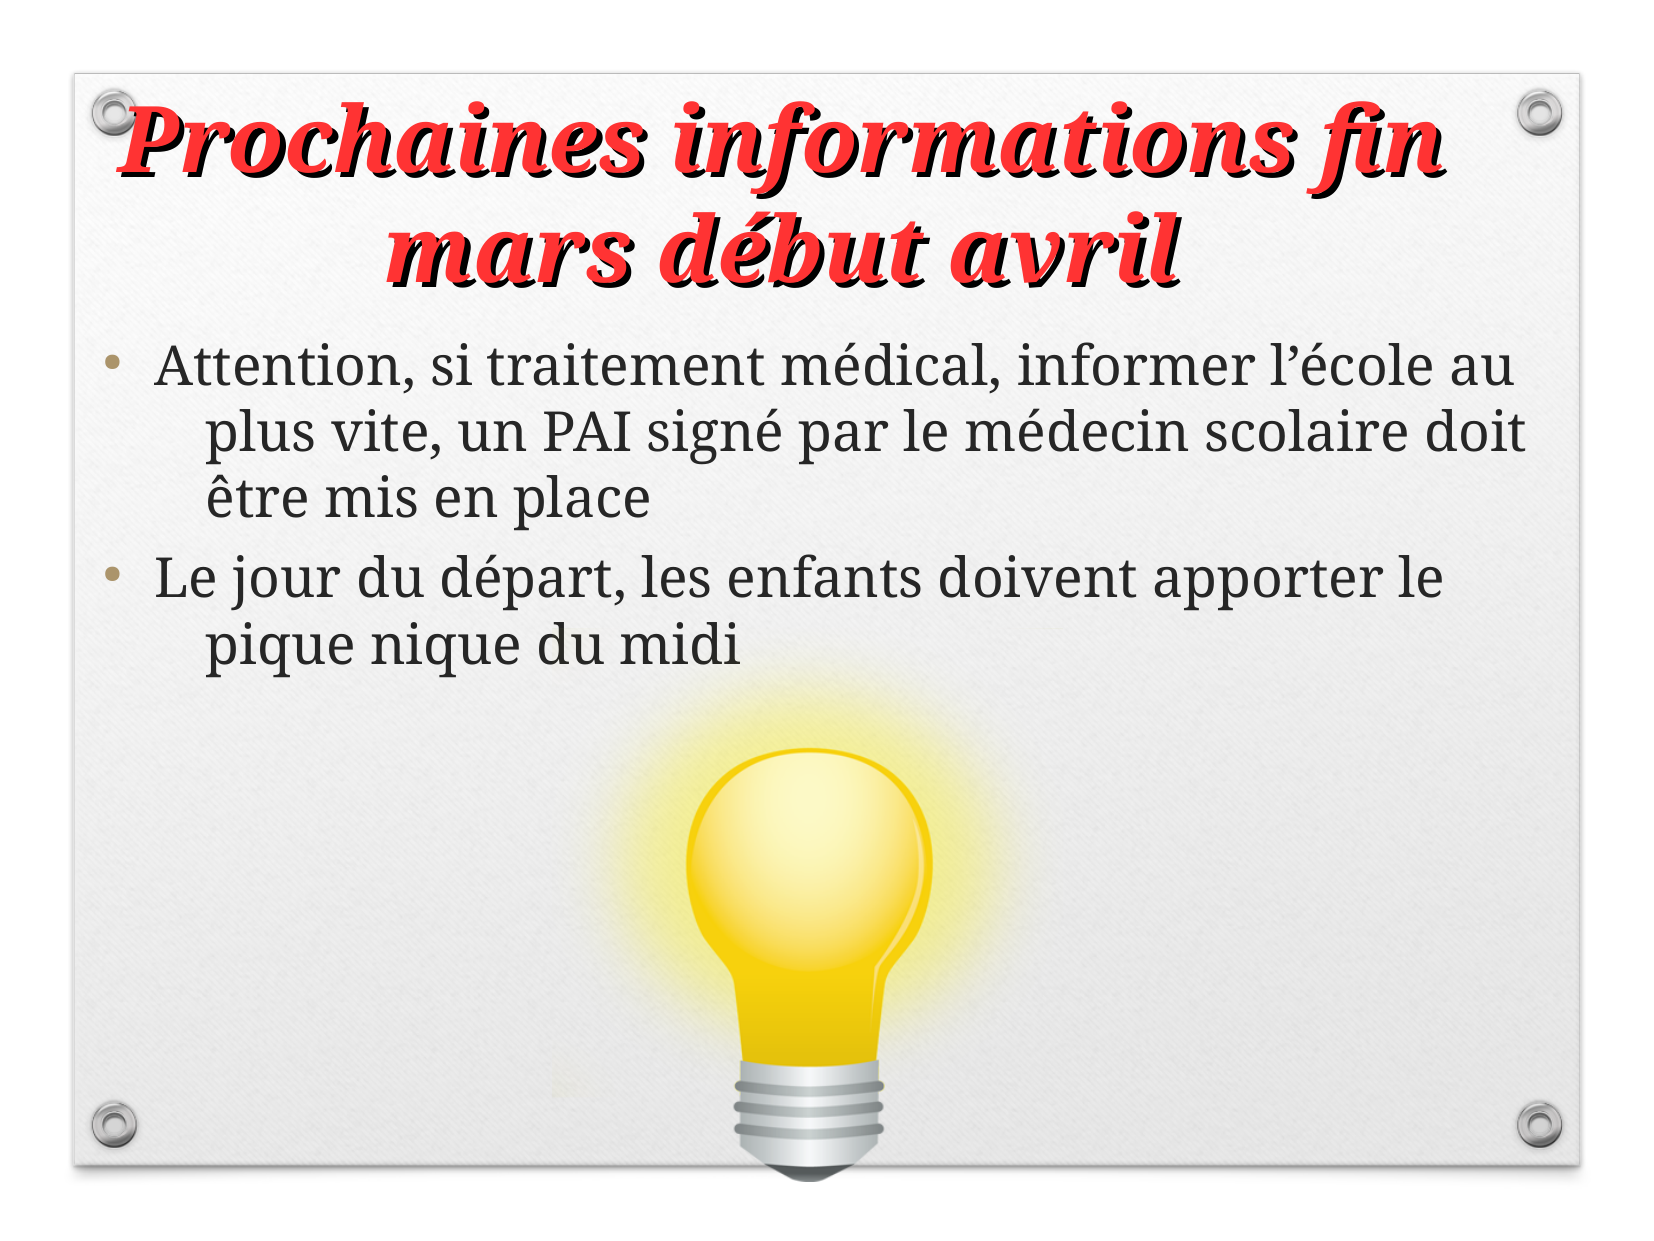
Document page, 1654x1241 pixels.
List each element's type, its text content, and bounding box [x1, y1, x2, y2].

title Prochaines informations fin mars début avril [37, 71, 1526, 310]
picture [0, 0, 1654, 1241]
list Attention, si traitement médical, informer l’école au plus vite, un PAI signé par le médecin scolaire doit être mis en place Le jour du départ, les enfants doivent apporter le pique nique du midi [87, 322, 1576, 756]
